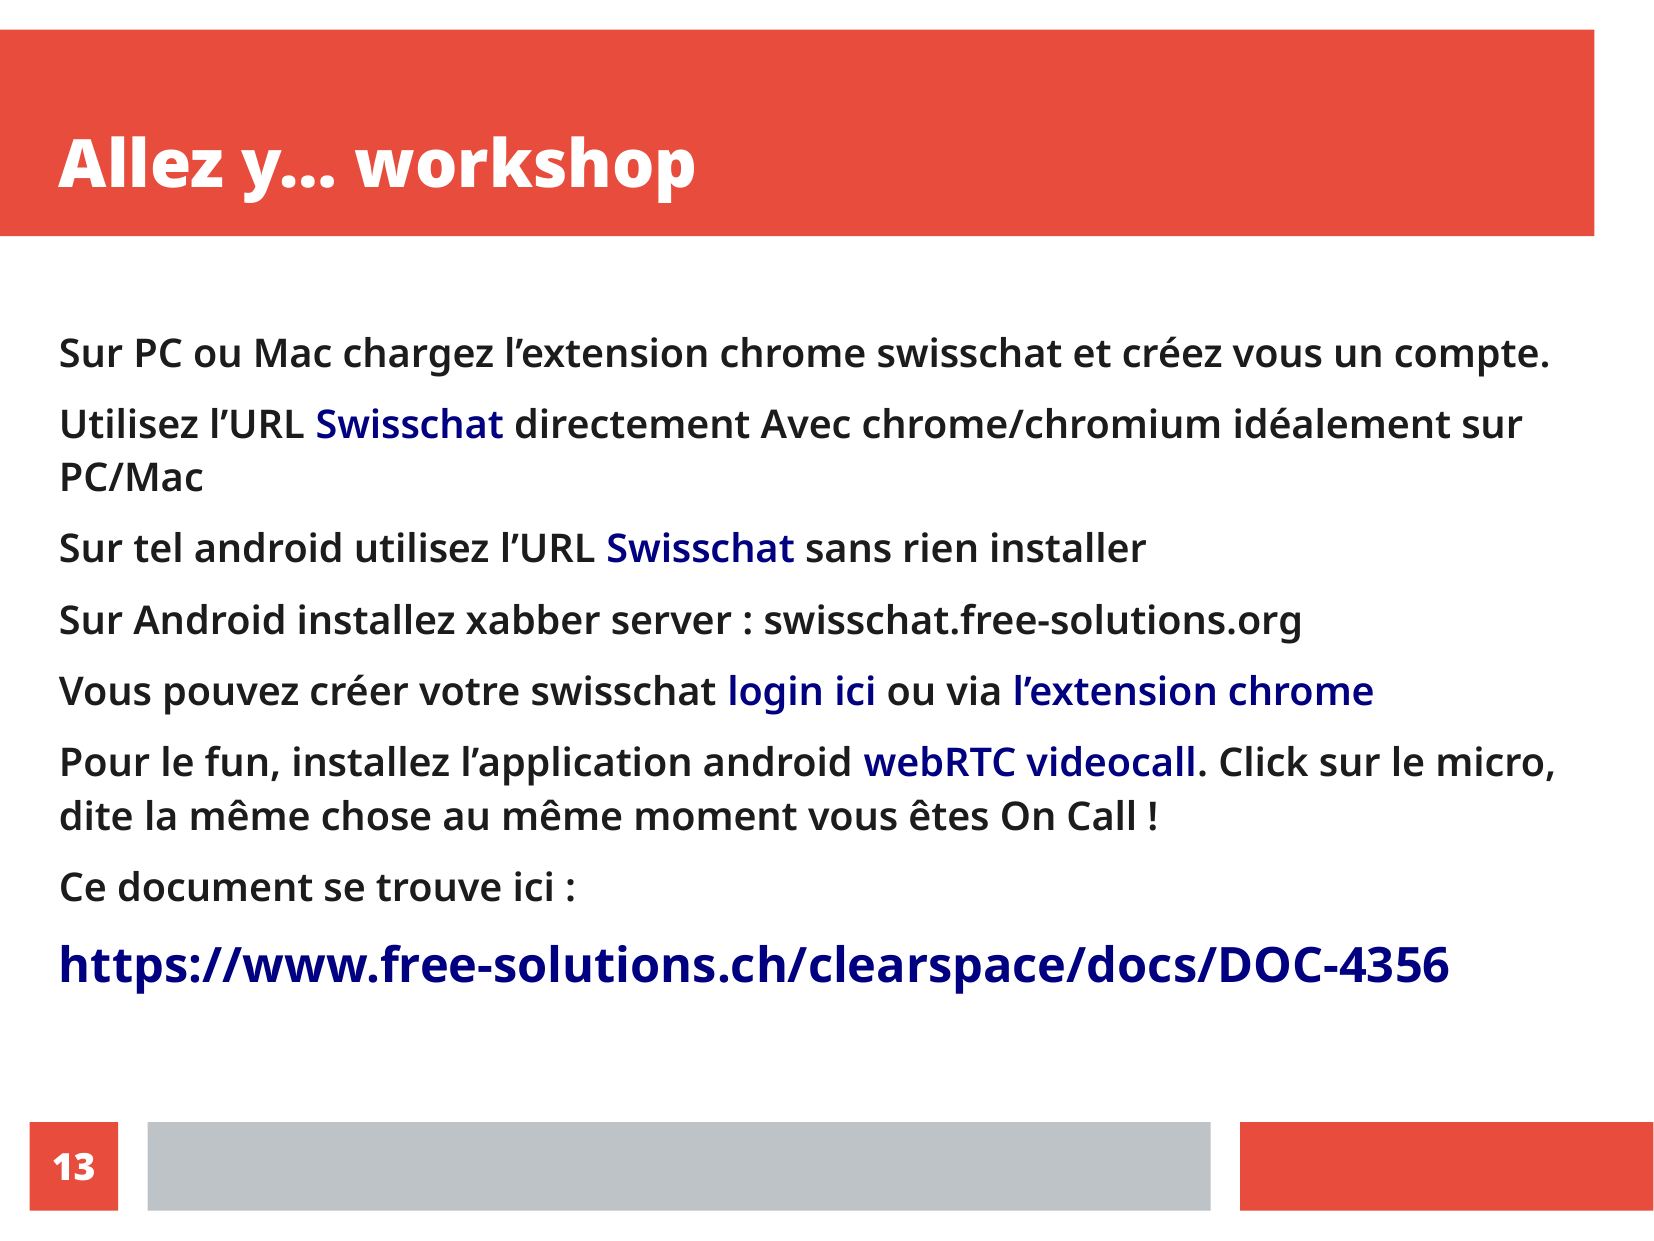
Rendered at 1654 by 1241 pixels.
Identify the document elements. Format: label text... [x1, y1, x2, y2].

title Allez y… workshop [59, 59, 1595, 207]
list Sur PC ou Mac chargez l’extension chrome swisschat et créez vous un compte. Utilisez l’URL Swisschat directement Avec chrome/chromium idéalement sur PC/Mac Sur tel android utilisez l’URL Swisschat sans rien installer Sur Android installez xabber server : swisschat.free-solutions.org Vous pouvez créer votre swisschat login ici ou via l’extension chrome Pour le fun, installez l’application android webRTC videocall. Click sur le micro, dite la même chose au même moment vous êtes On Call ! Ce document se trouve ici : https://www.free-solutions.ch/clearspace/docs/DOC-4356 [59, 324, 1565, 1093]
